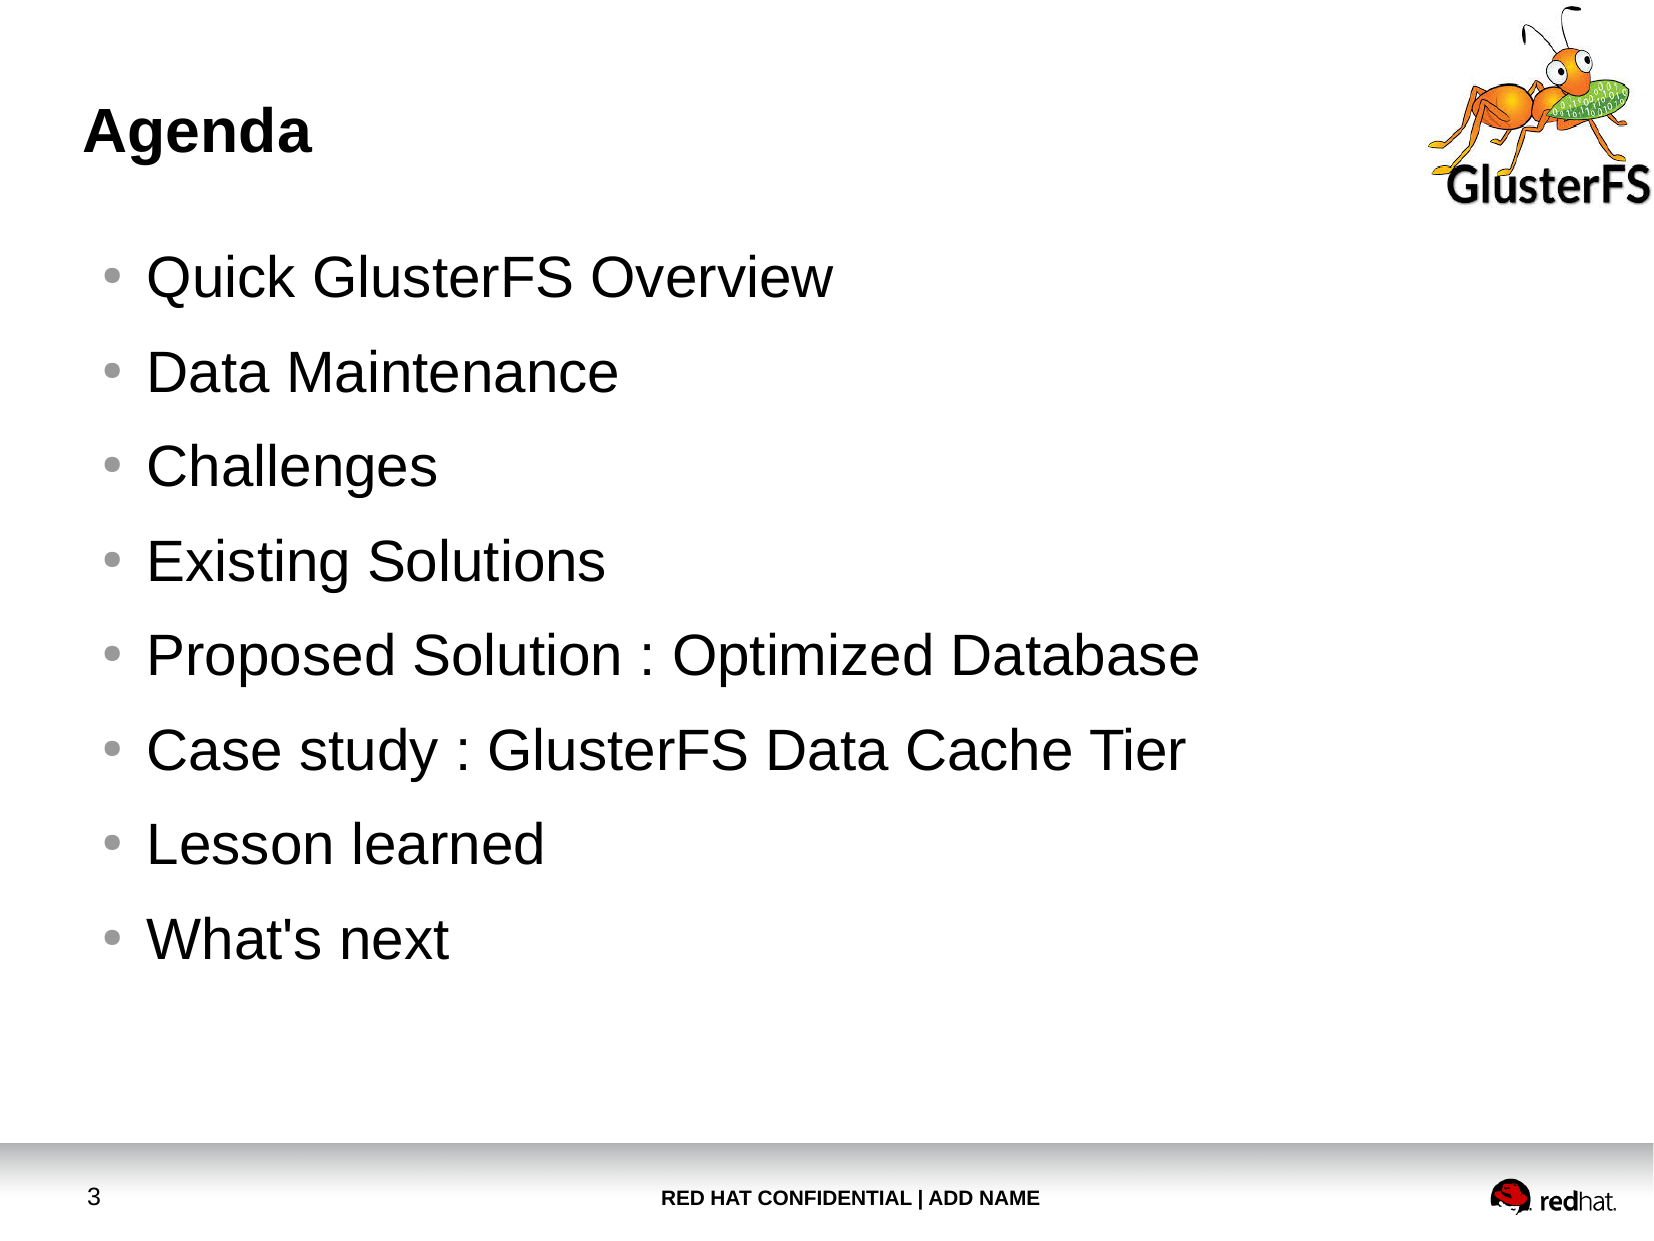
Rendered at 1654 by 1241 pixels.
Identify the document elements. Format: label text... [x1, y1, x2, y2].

picture [1425, 4, 1653, 208]
list Quick GlusterFS Overview Data Maintenance Challenges Existing Solutions Proposed Solution : Optimized Database Case study : GlusterFS Data Cache Tier Lesson learned What's next [86, 244, 1576, 1039]
title Agenda [82, 37, 1426, 226]
picture [0, 1143, 1654, 1241]
